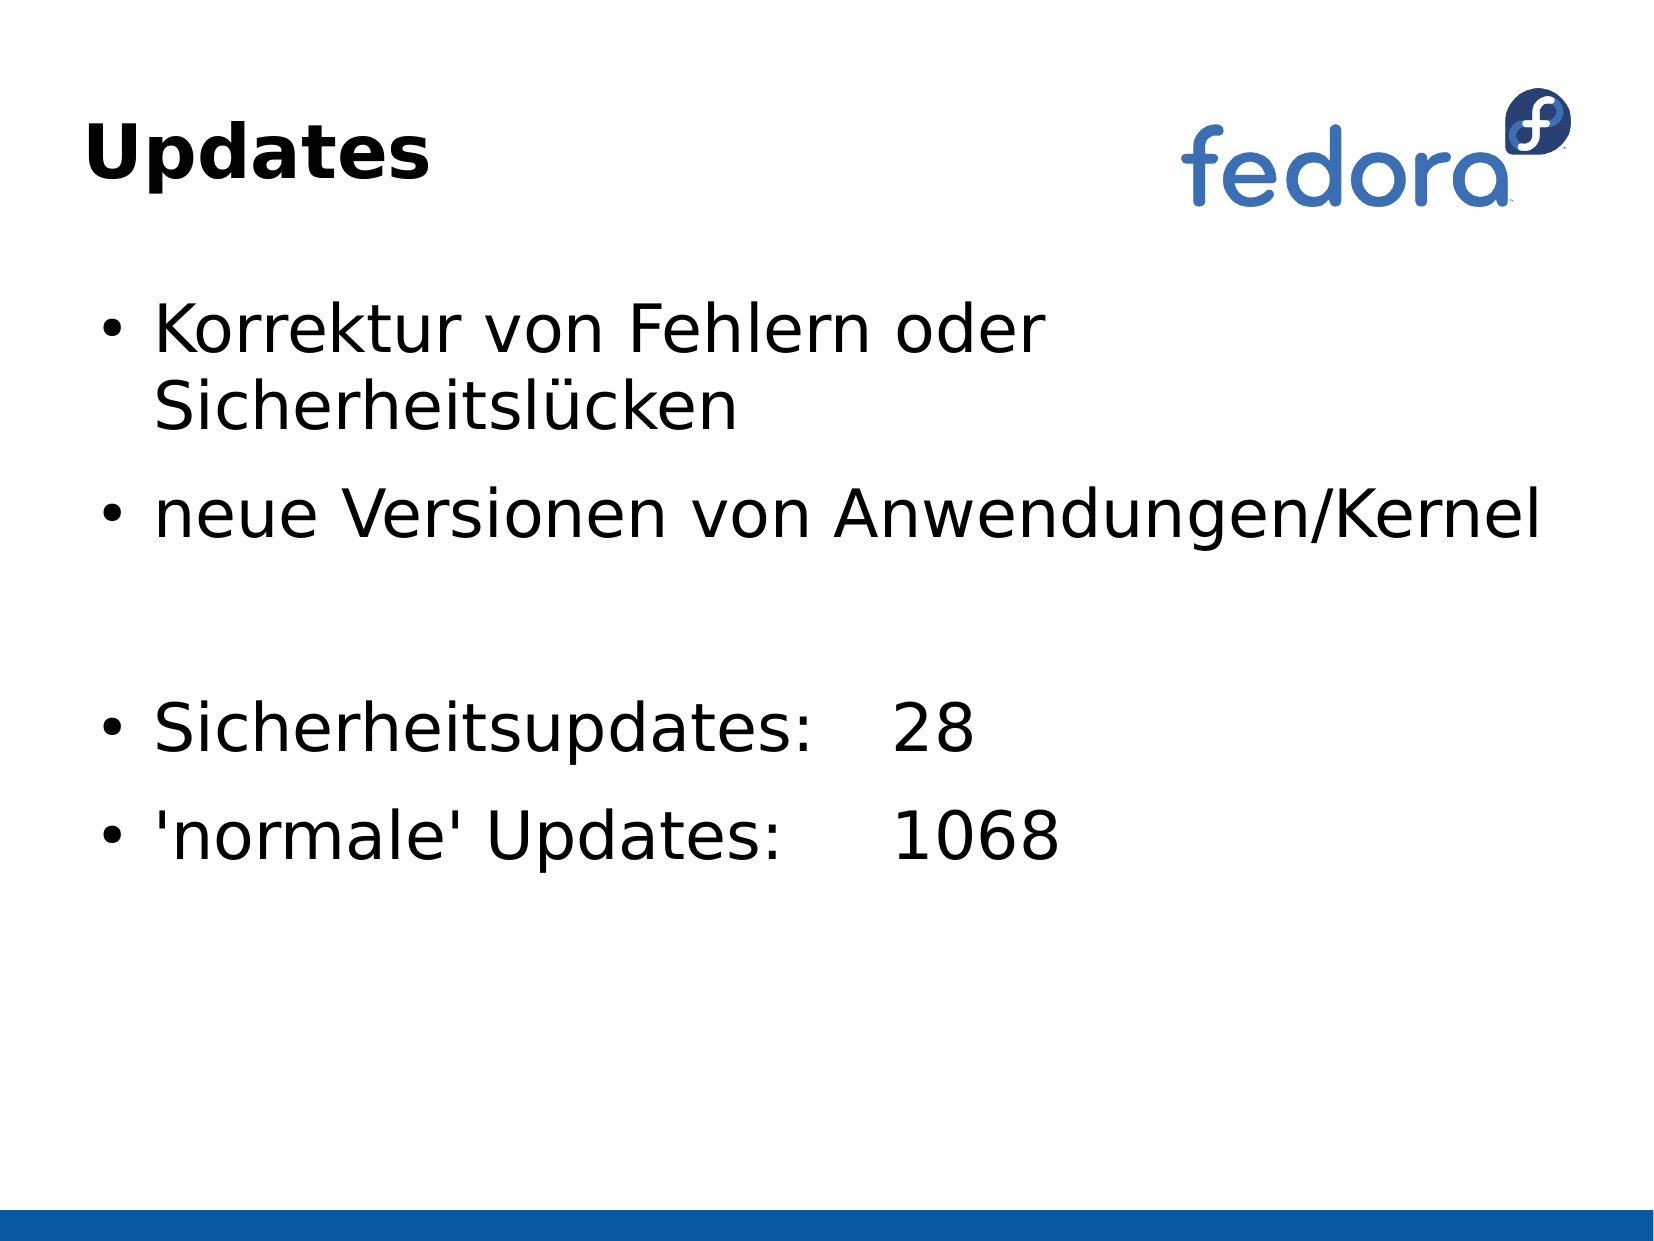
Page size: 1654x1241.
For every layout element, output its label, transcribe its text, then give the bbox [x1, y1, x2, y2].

list Korrektur von Fehlern oder Sicherheitslücken neue Versionen von Anwendungen/Kernel Sicherheitsupdates: 28 'normale' Updates: 1068 [82, 290, 1571, 1109]
picture [1182, 88, 1571, 207]
title Updates [82, 49, 1182, 257]
picture [0, 1210, 1654, 1241]
